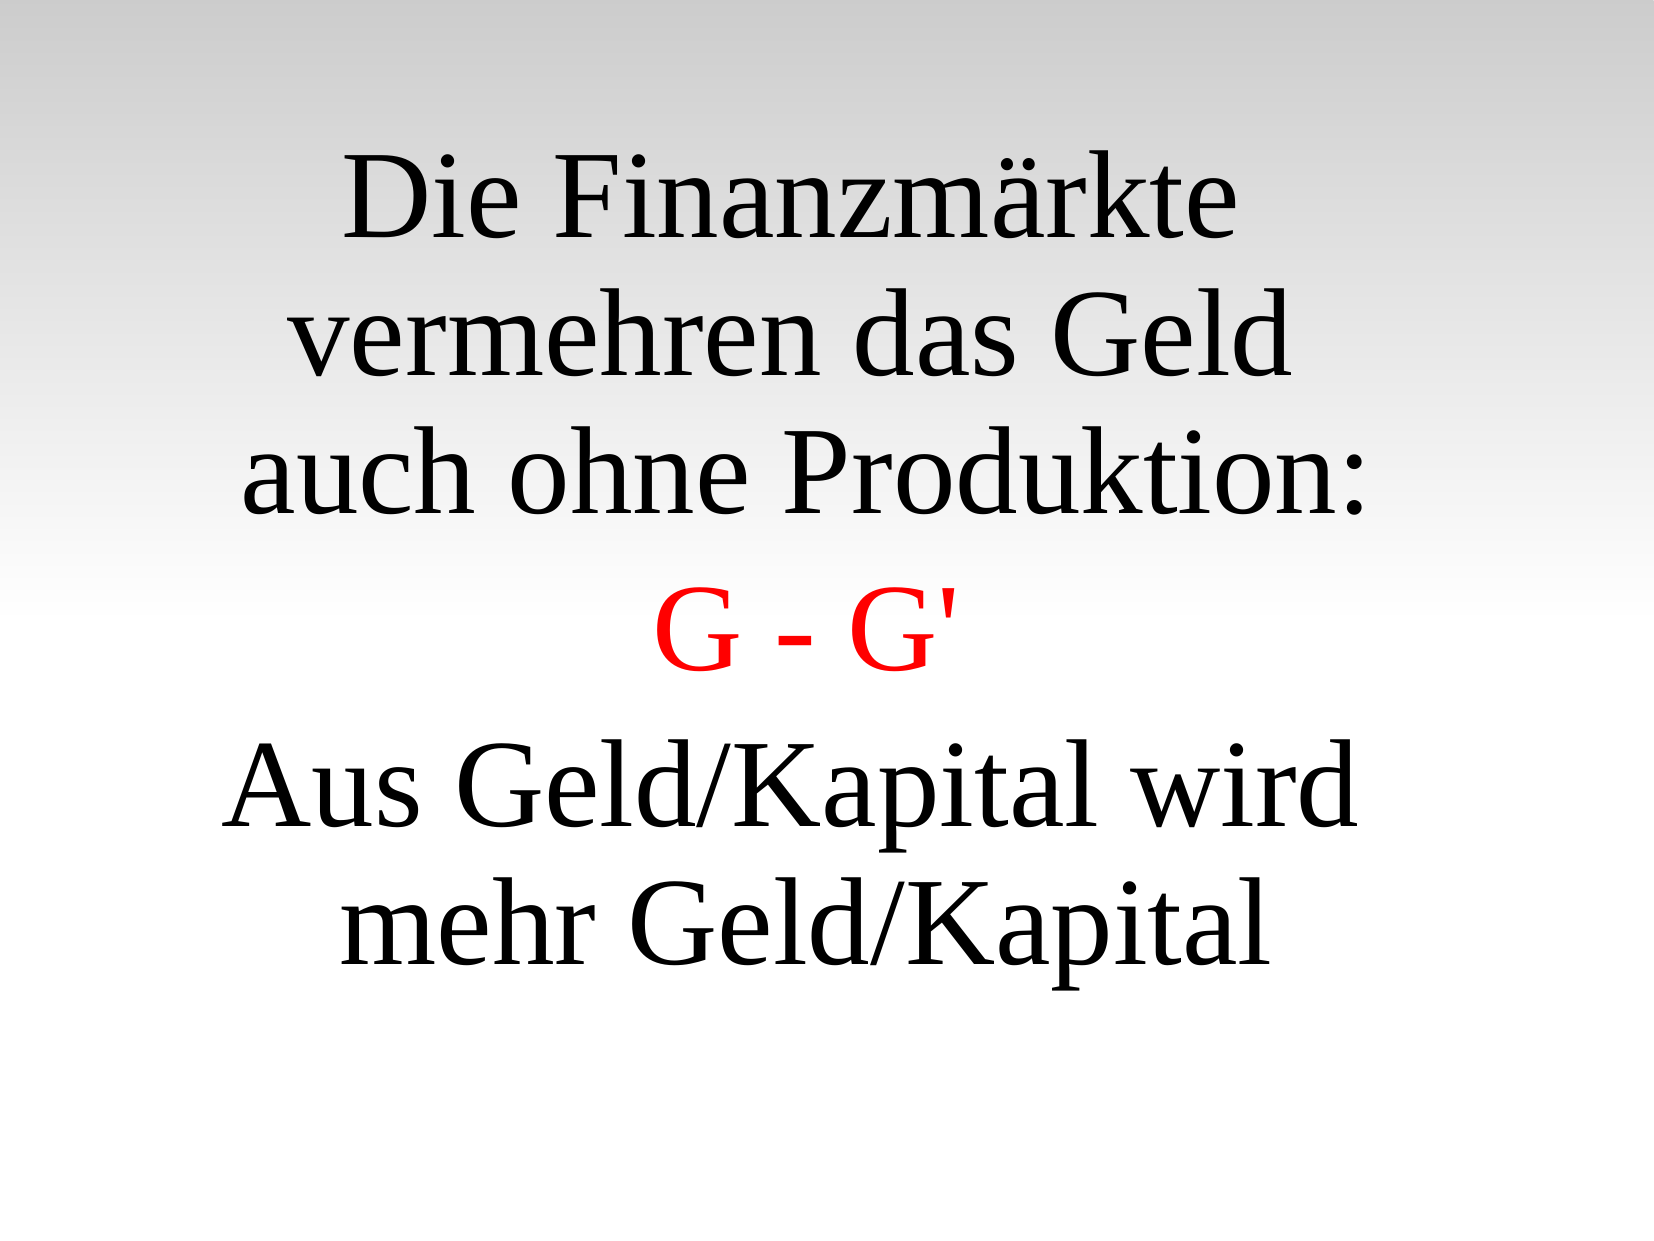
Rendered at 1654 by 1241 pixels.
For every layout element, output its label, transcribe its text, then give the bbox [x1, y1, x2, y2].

text_box Die Finanzmärkte vermehren das Geld auch ohne Produktion: G - G' Aus Geld/Kapital wird mehr Geld/Kapital [206, 118, 1407, 1000]
